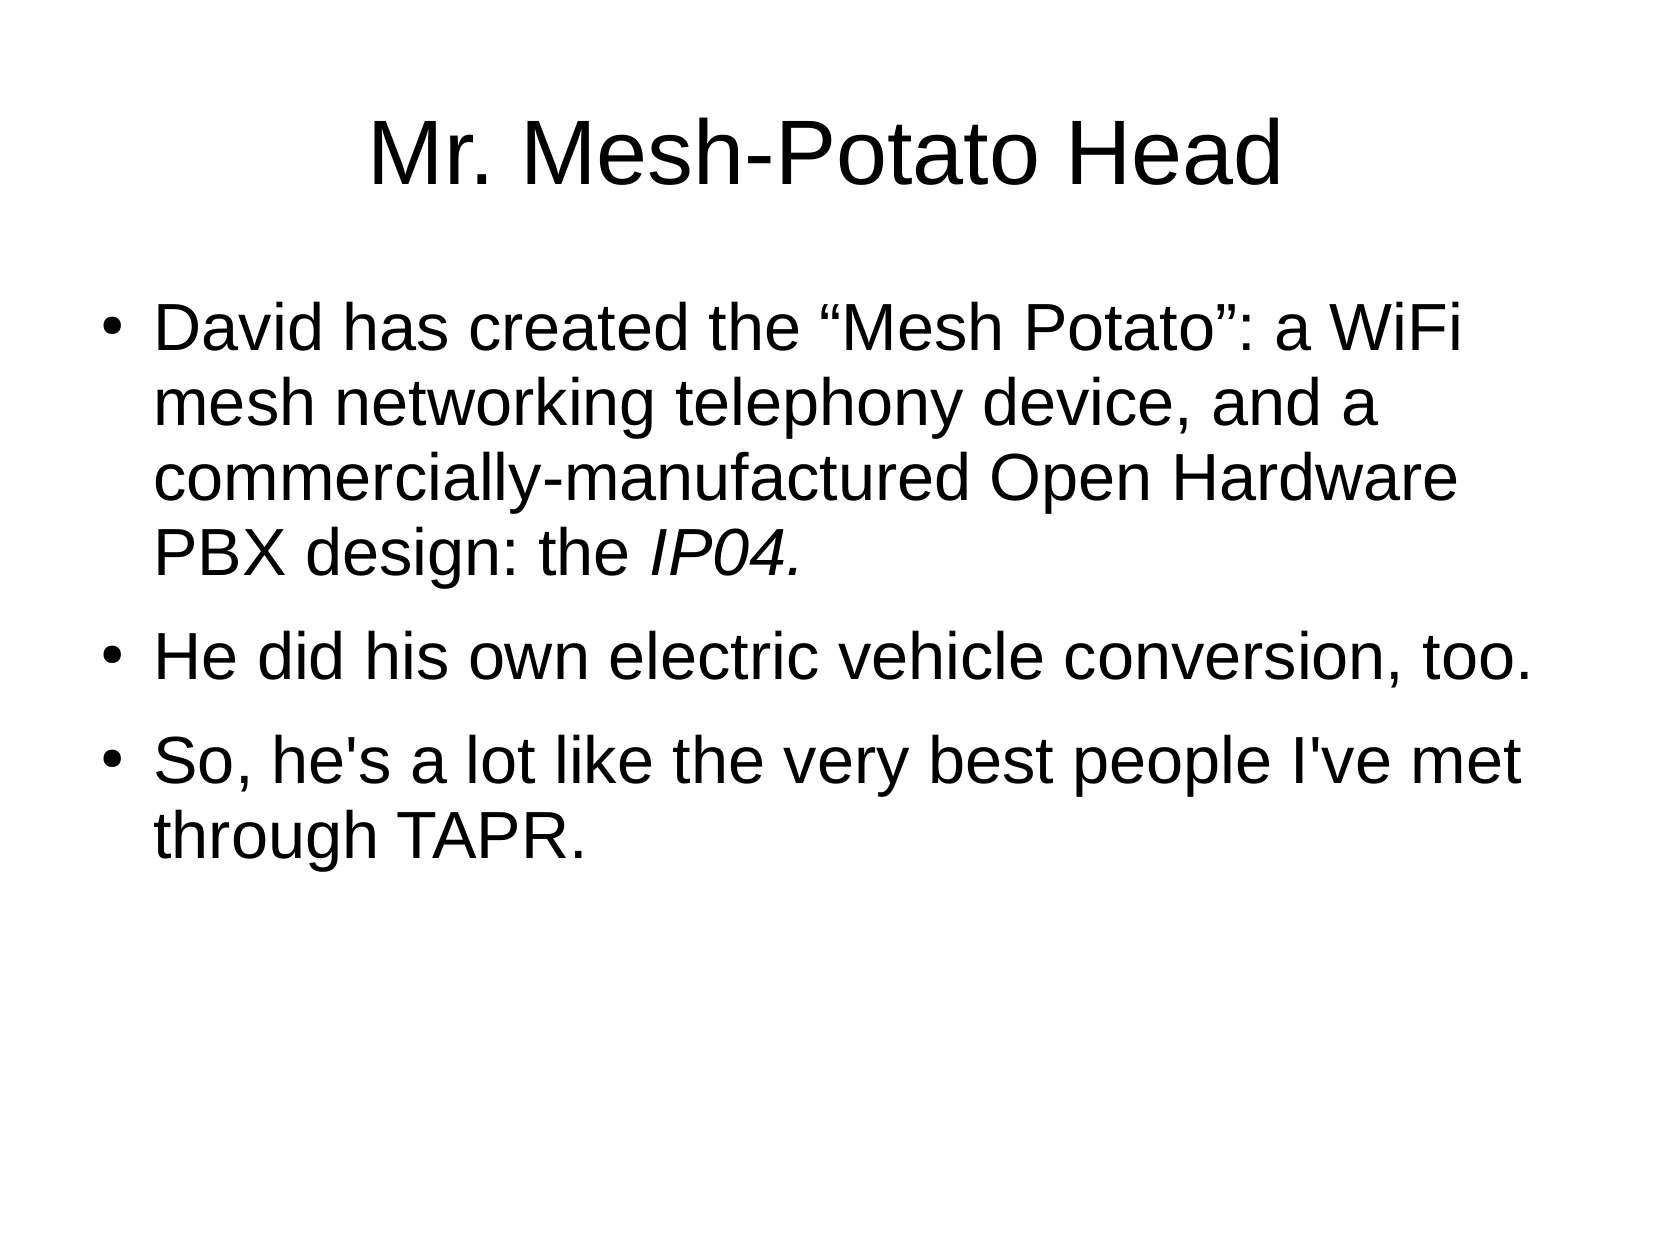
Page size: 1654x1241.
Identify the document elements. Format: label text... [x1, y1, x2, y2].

title Mr. Mesh-Potato Head [82, 56, 1571, 250]
list David has created the “Mesh Potato”: a WiFi mesh networking telephony device, and a commercially-manufactured Open Hardware PBX design: the IP04. He did his own electric vehicle conversion, too. So, he's a lot like the very best people I've met through TAPR. [82, 290, 1571, 1109]
